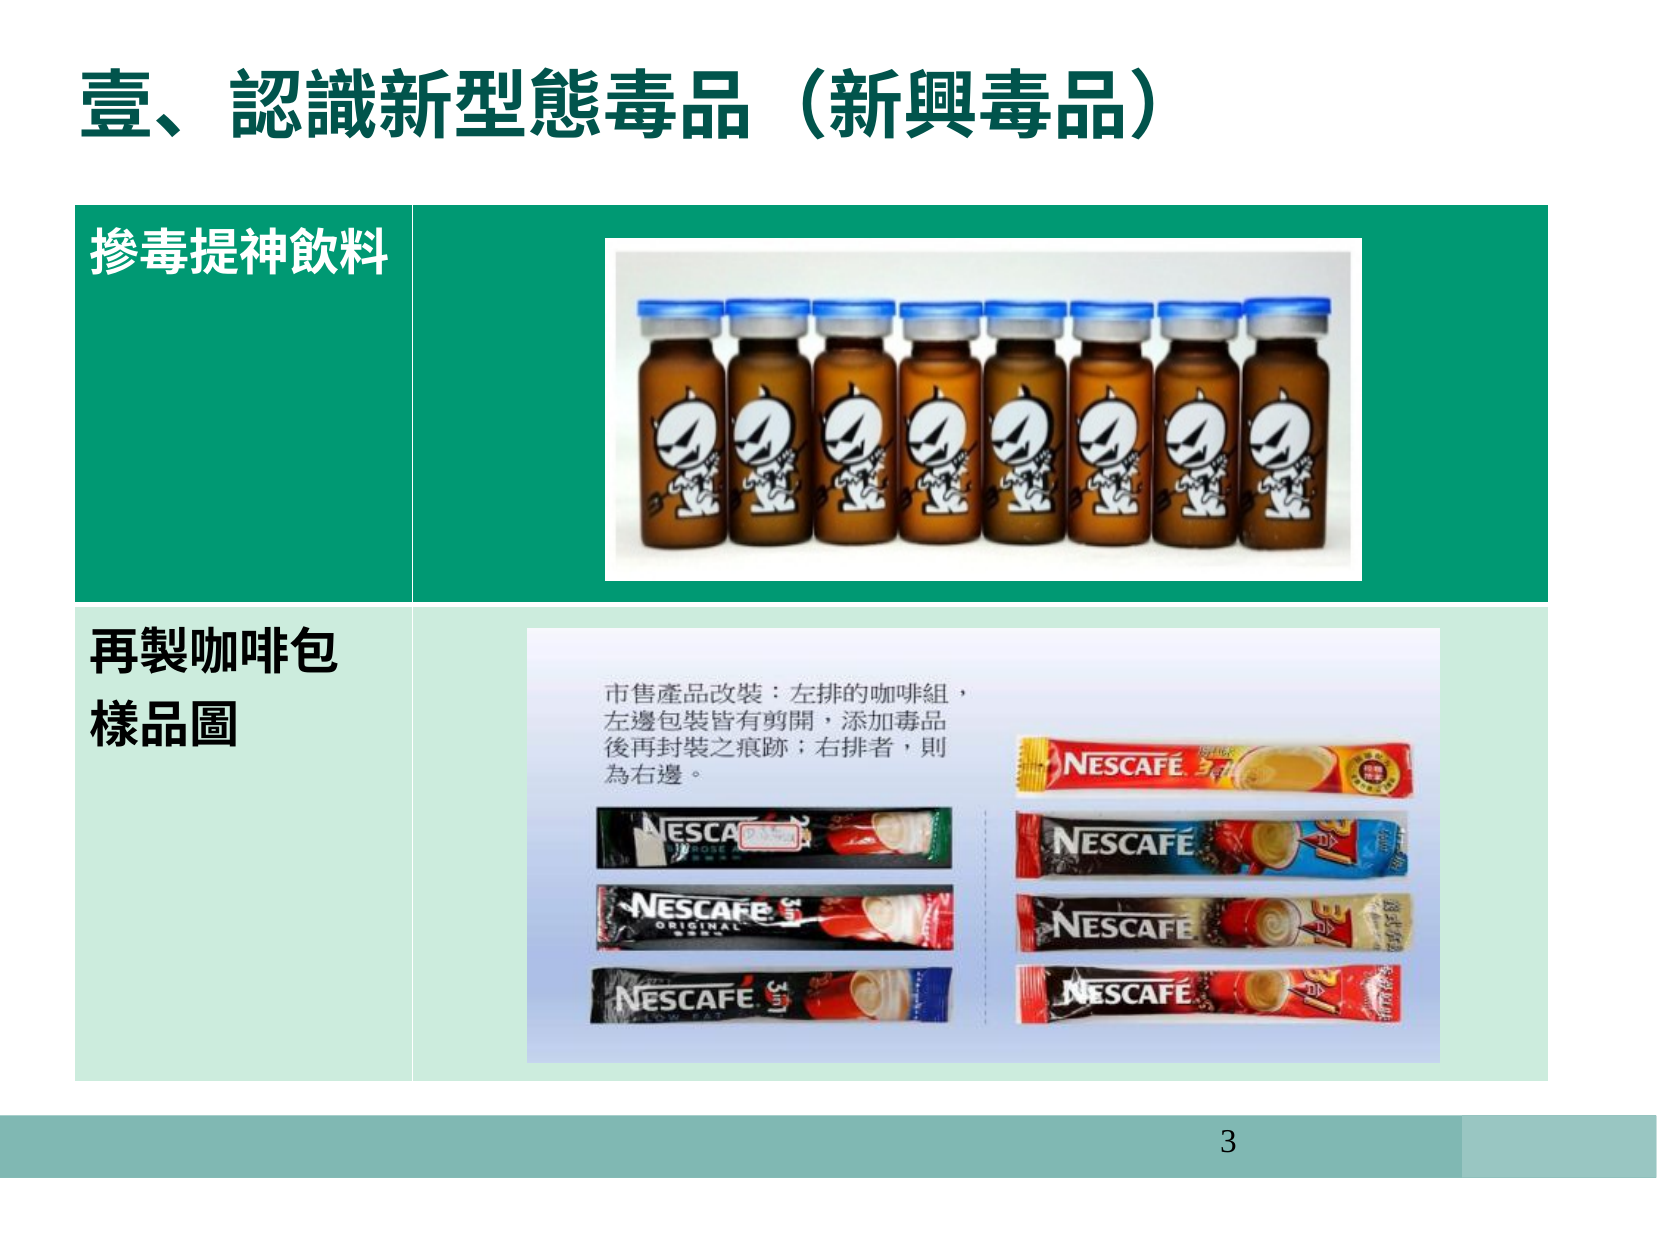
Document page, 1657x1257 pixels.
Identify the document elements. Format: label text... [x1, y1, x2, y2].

picture [605, 238, 1362, 581]
table_cell [413, 607, 1548, 1081]
text_box 壹、認識新型態毒品（新興毒品） [61, 25, 1561, 180]
table_header 摻毒提神飲料 [75, 205, 412, 602]
slide_number 3 [1203, 1111, 1549, 1196]
picture [527, 628, 1440, 1063]
table_cell 再製咖啡包 樣品圖 [75, 607, 412, 1081]
table_header [413, 205, 1548, 602]
